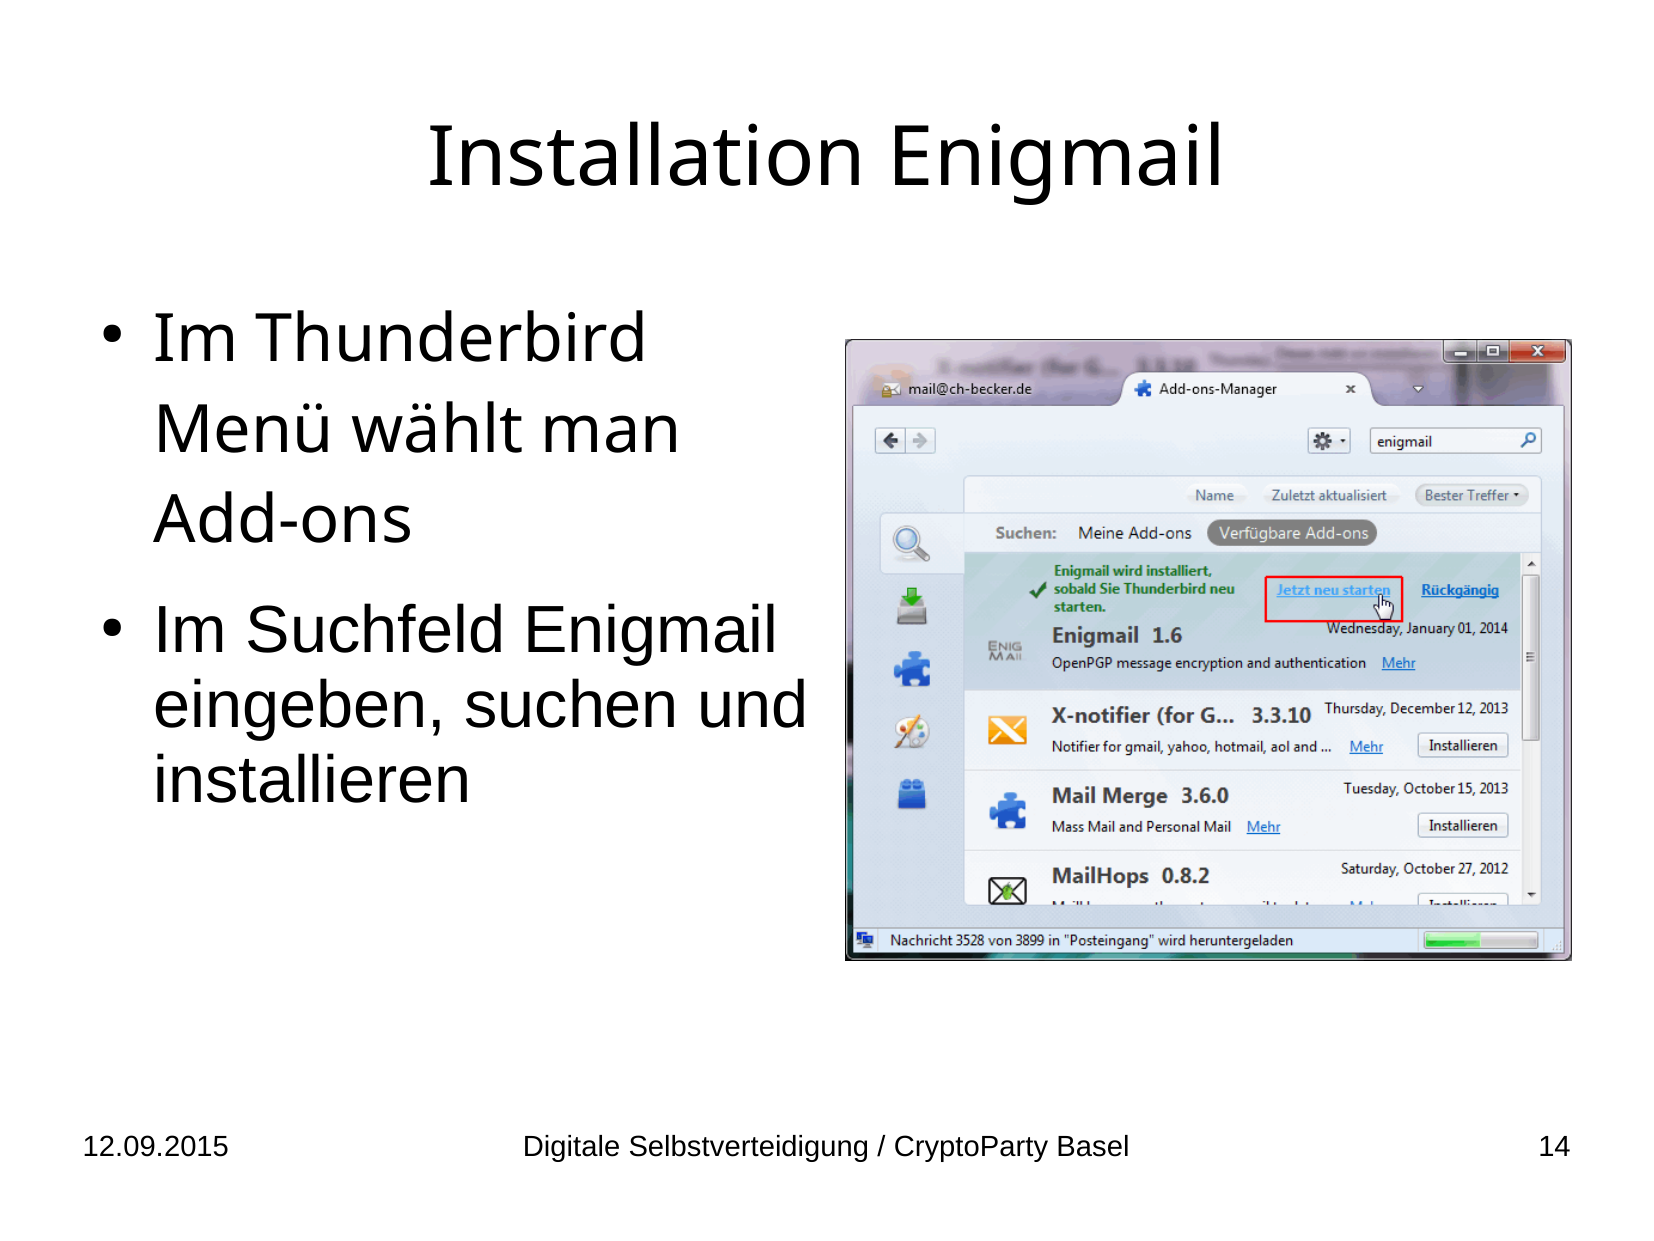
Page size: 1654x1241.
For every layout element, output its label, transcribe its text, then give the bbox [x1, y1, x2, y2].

list Im Thunderbird Menü wählt man Add-ons Im Suchfeld Enigmail eingeben, suchen und installieren [82, 290, 809, 1010]
title Installation Enigmail [82, 49, 1571, 257]
picture [845, 339, 1572, 961]
